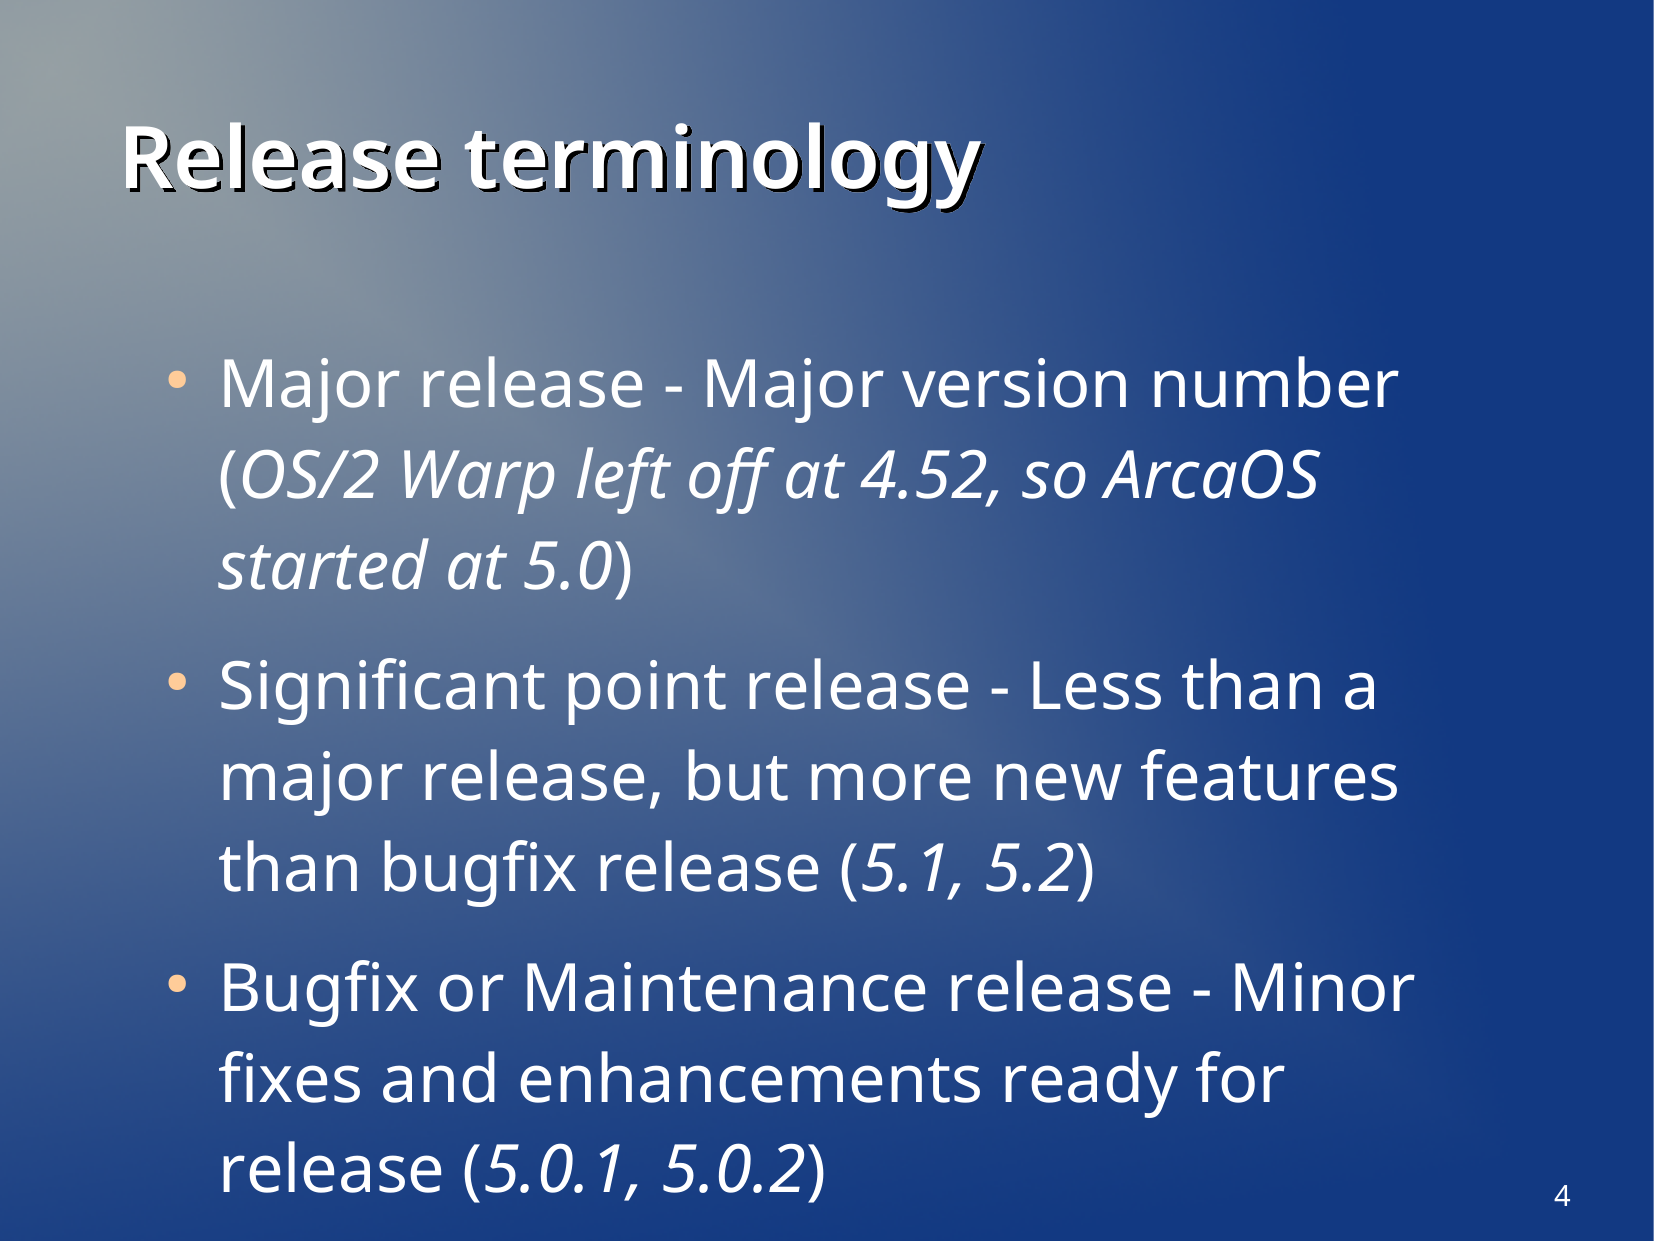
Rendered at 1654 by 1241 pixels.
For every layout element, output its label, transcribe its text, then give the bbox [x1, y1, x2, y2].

title Release terminology [118, 96, 1536, 304]
picture [0, 0, 1654, 1241]
list Major release - Major version number (OS/2 Warp left off at 4.52, so ArcaOS started at 5.0) Significant point release - Less than a major release, but more new features than bugfix release (5.1, 5.2) Bugfix or Maintenance release - Minor fixes and enhancements ready for release (5.0.1, 5.0.2) [147, 336, 1506, 1181]
